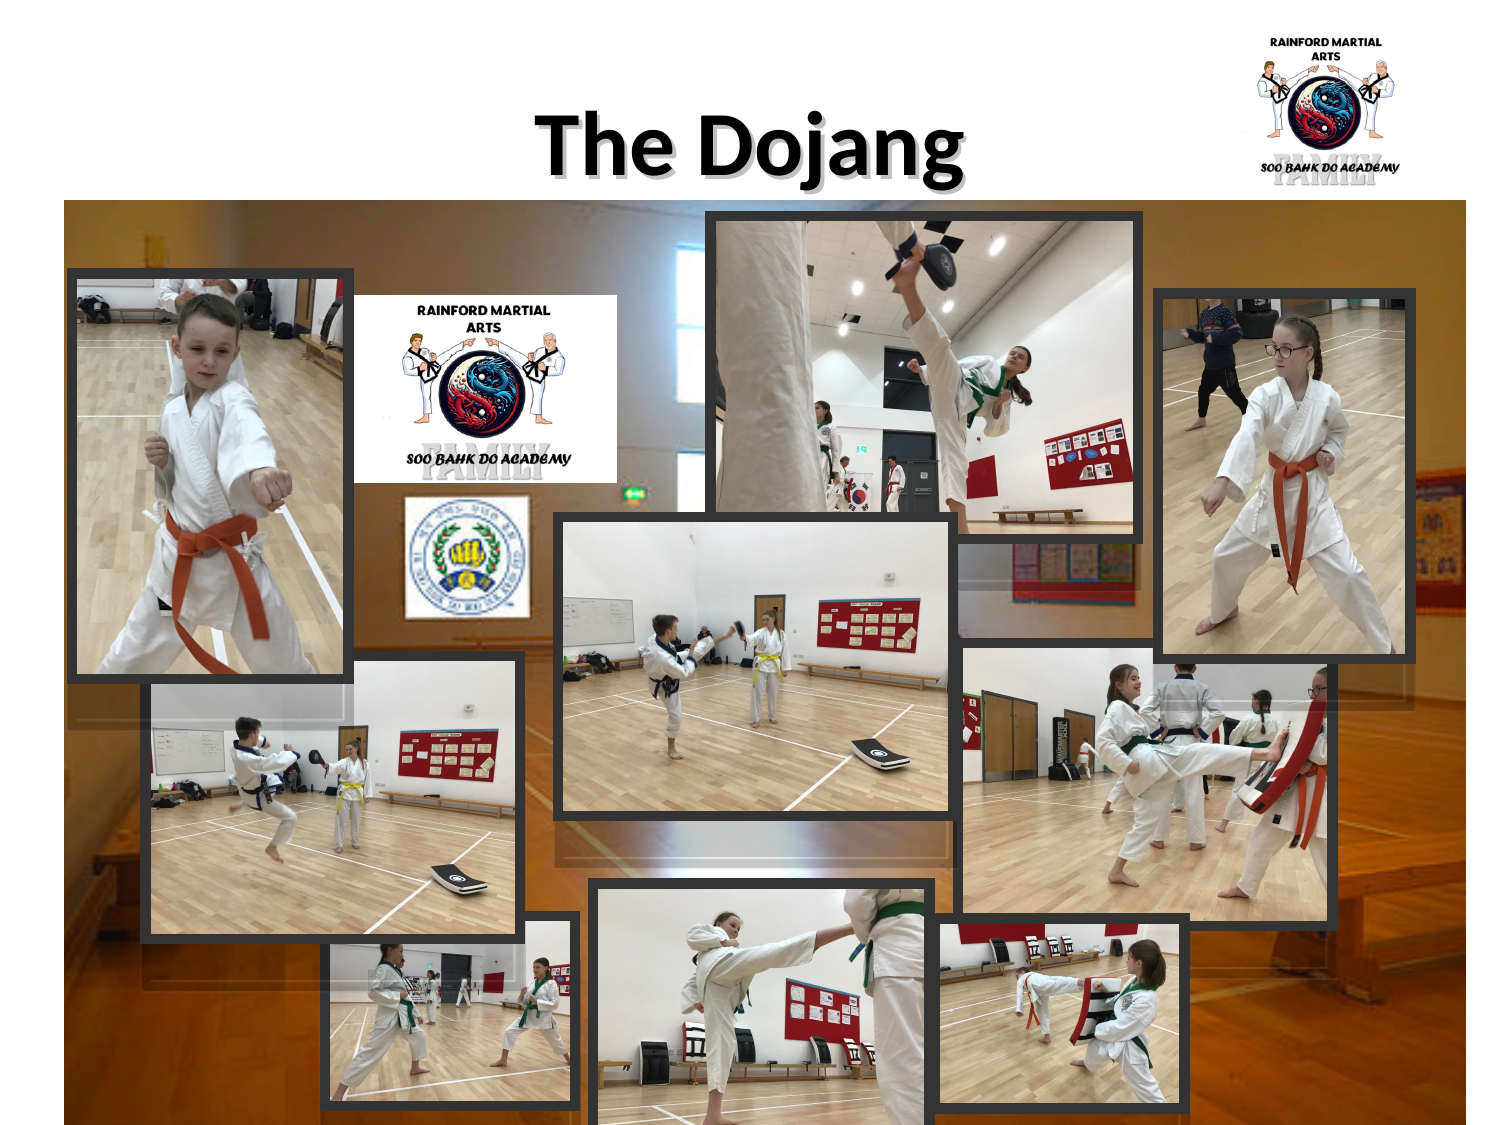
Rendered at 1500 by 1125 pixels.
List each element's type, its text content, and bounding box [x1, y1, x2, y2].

picture [1163, 298, 1406, 655]
picture [715, 221, 1133, 534]
picture [939, 923, 1180, 1104]
picture [64, 200, 1466, 1125]
picture [563, 522, 948, 811]
picture [1216, 29, 1438, 188]
picture [598, 888, 925, 1125]
title The Dojang [75, 45, 1426, 200]
picture [963, 647, 1328, 922]
